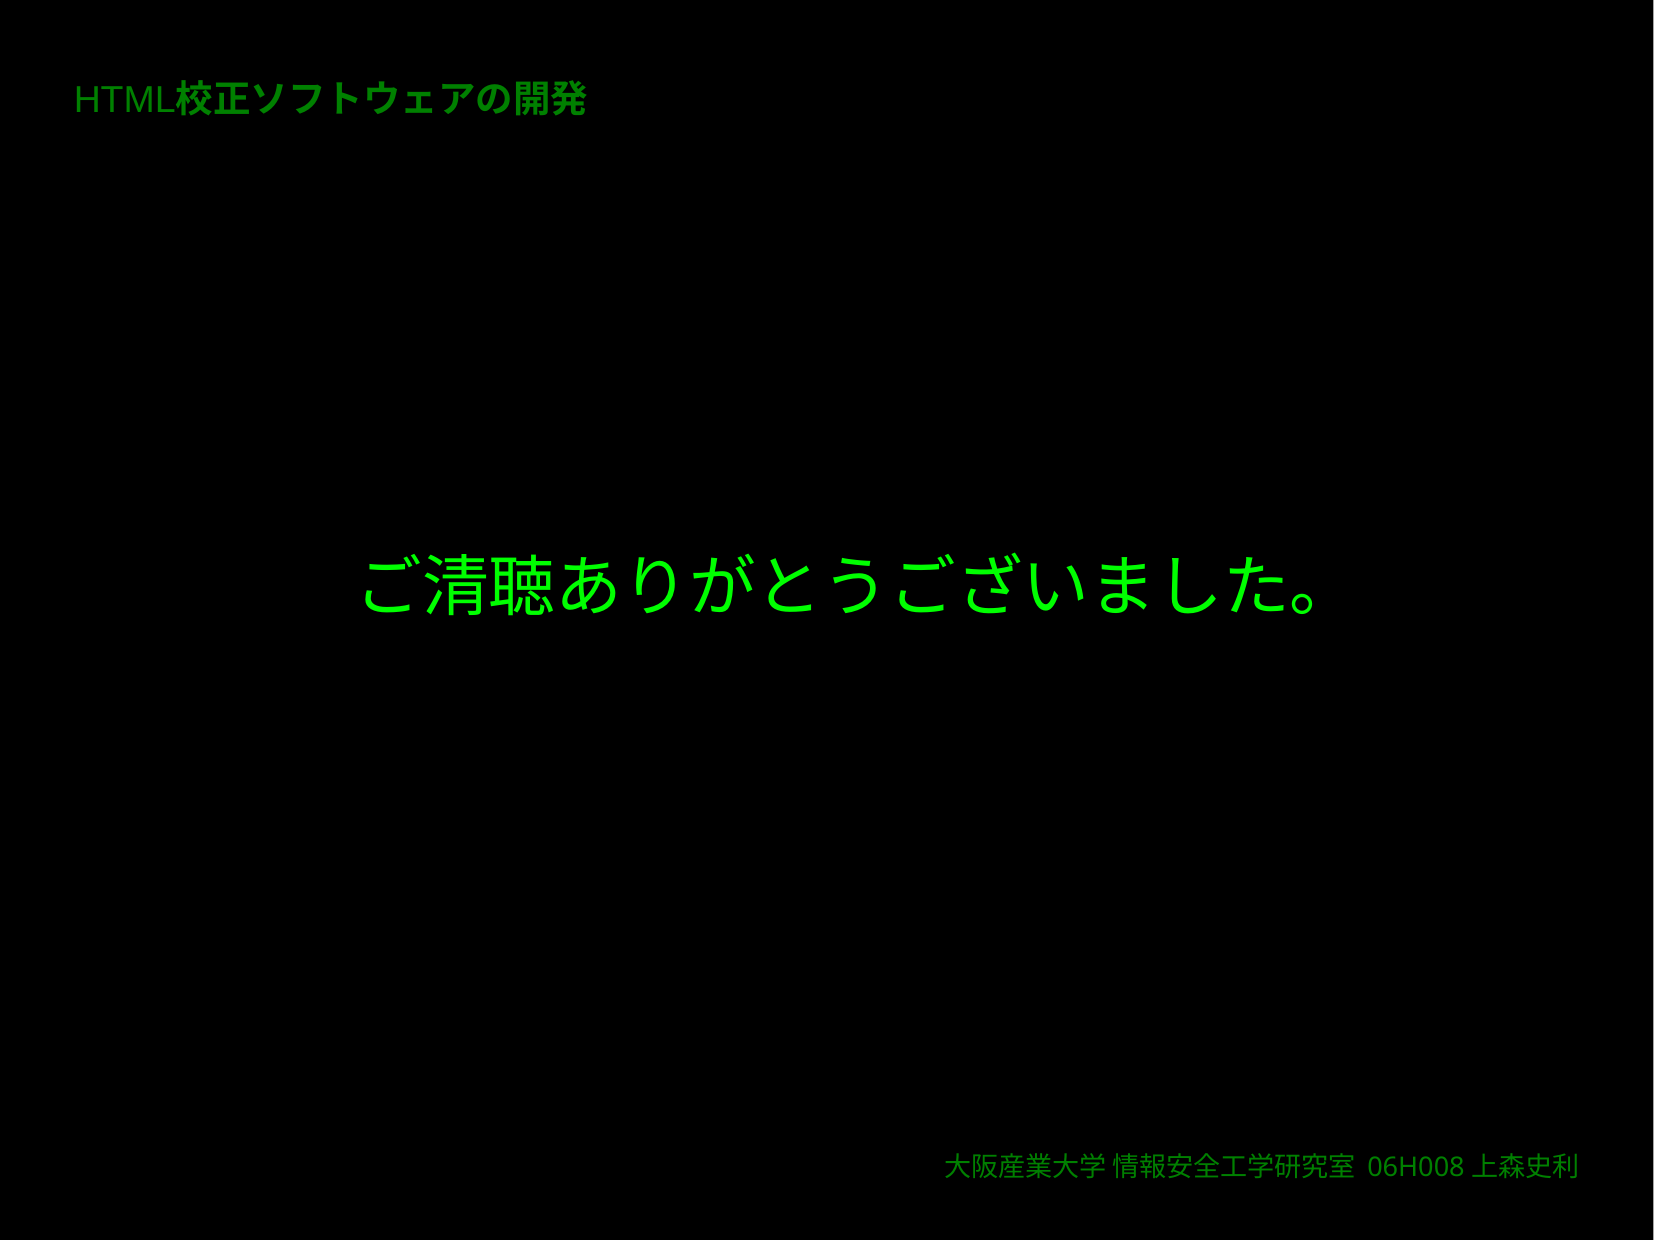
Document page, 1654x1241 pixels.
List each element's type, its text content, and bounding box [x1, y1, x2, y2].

list ご清聴ありがとうございました。 [118, 324, 1595, 1078]
